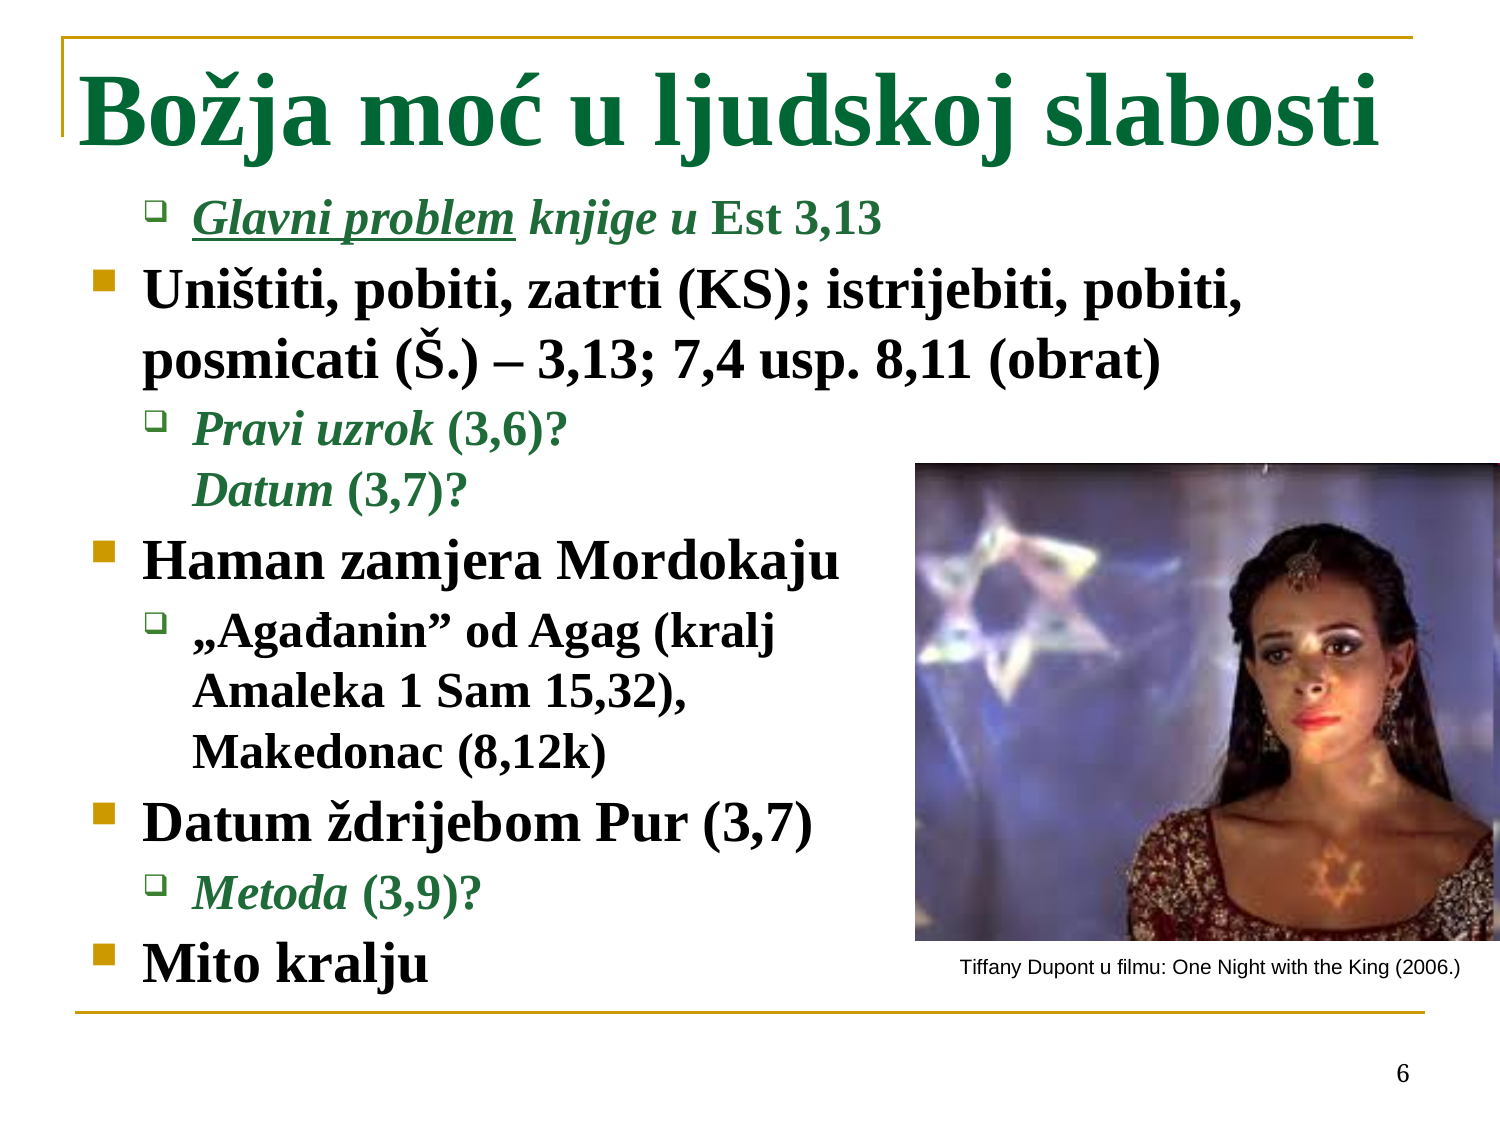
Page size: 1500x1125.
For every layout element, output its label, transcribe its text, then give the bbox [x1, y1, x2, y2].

text_box <number> [1074, 1024, 1426, 1100]
list Glavni problem knjige u Est 3,13 Uništiti, pobiti, zatrti (KS); istrijebiti, pobiti, posmicati (Š.) – 3,13; 7,4 usp. 8,11 (obrat) Pravi uzrok (3,6)? Datum (3,7)? Haman zamjera Mordokaju „Agađanin” od Agag (kralj Amaleka 1 Sam 15,32), Makedonac (8,12k) Datum ždrijebom Pur (3,7) Metoda (3,9)? Mito kralju [74, 177, 1418, 1006]
text_box Tiffany Dupont u filmu: One Night with the King (2006.) [944, 946, 1500, 987]
picture [915, 463, 1500, 941]
title Božja moć u ljudskoj slabosti [63, 33, 1414, 221]
